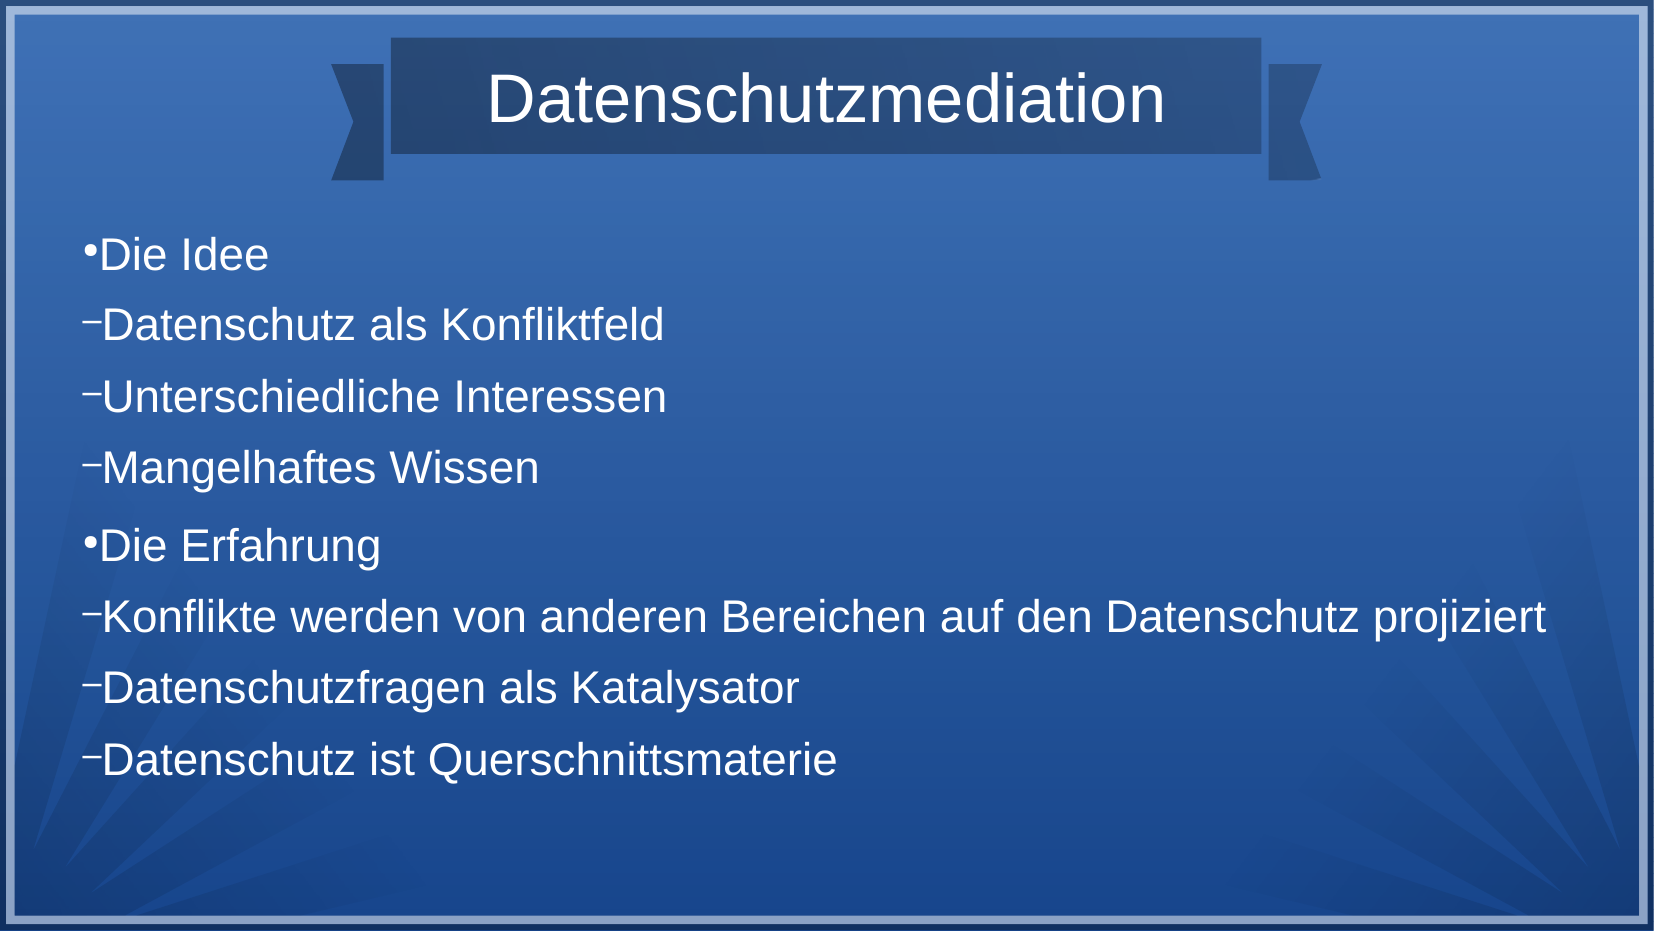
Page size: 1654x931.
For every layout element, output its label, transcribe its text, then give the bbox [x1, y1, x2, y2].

list Die Idee Datenschutz als Konfliktfeld Unterschiedliche Interessen Mangelhaftes Wissen Die Erfahrung Konflikte werden von anderen Bereichen auf den Datenschutz projiziert Datenschutzfragen als Katalysator Datenschutz ist Querschnittsmaterie [82, 224, 1571, 848]
title Datenschutzmediation [389, 35, 1264, 154]
